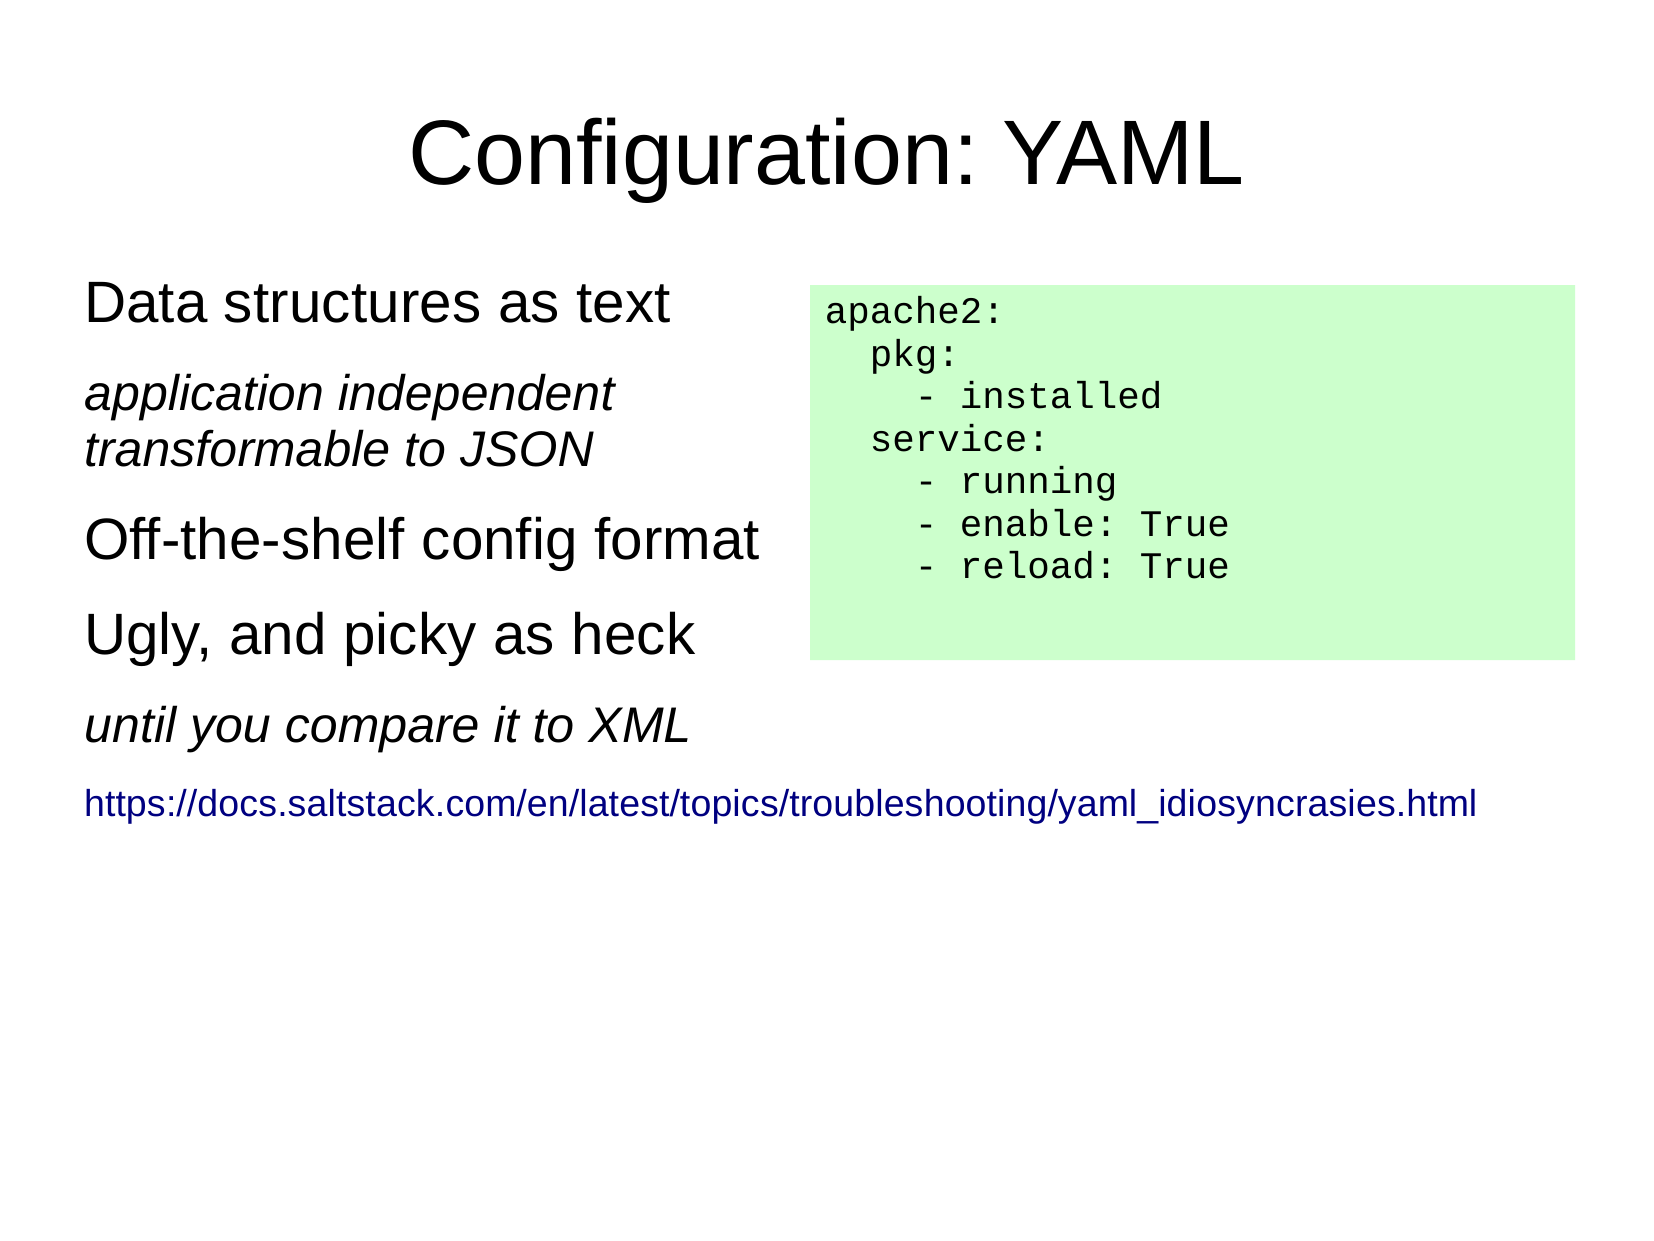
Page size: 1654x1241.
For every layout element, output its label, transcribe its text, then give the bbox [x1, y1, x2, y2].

text_box apache2: pkg: - installed service: - running - enable: True - reload: True [810, 285, 1576, 661]
list Data structures as text application independent transformable to JSON Off-the-shelf config format Ugly, and picky as heck until you compare it to XML https://docs.saltstack.com/en/latest/topics/troubleshooting/yaml_idiosyncrasies.html [84, 270, 1607, 1095]
title Configuration: YAML [82, 49, 1571, 257]
